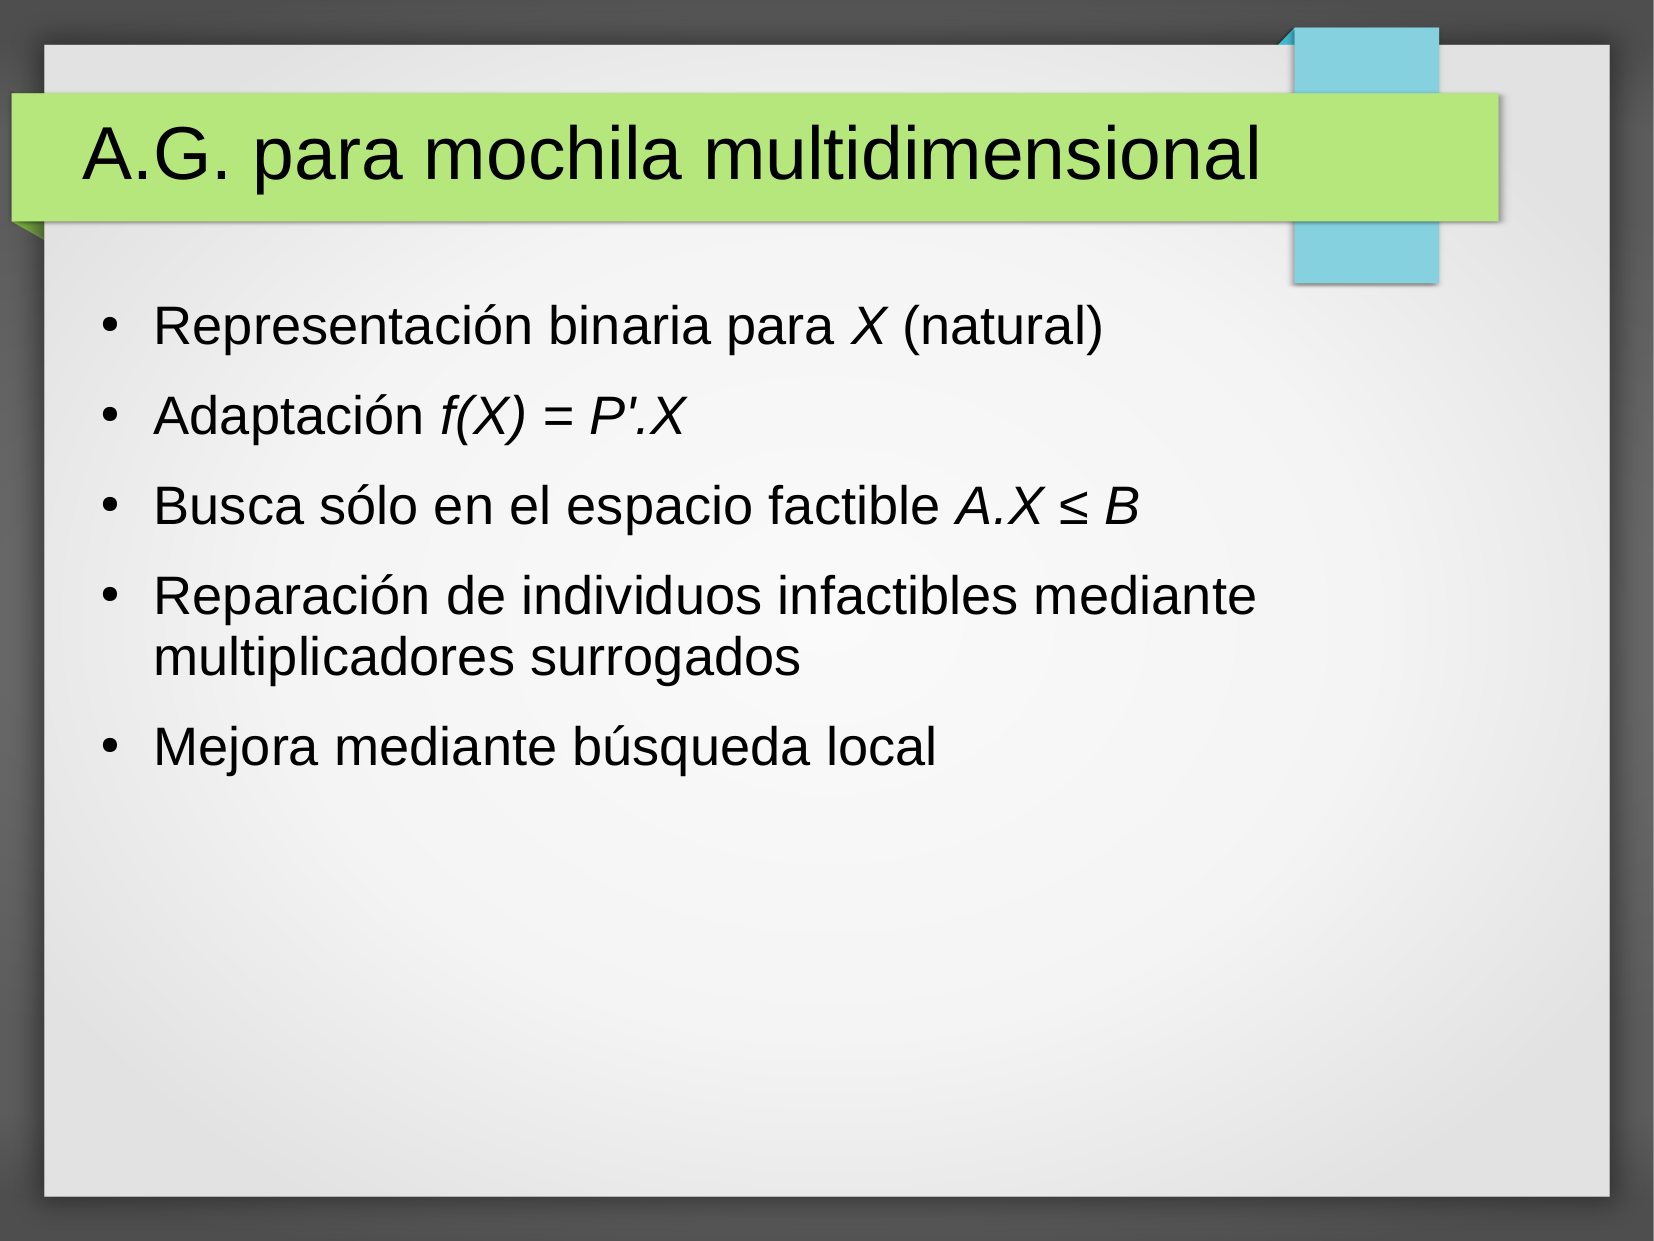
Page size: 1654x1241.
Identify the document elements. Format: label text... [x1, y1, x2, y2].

list Representación binaria para X (natural) Adaptación f(X) = P'.X Busca sólo en el espacio factible A.X ≤ B Reparación de individuos infactibles mediante multiplicadores surrogados Mejora mediante búsqueda local [82, 295, 1571, 1015]
title A.G. para mochila multidimensional [82, 94, 1264, 213]
picture [0, 0, 1654, 1241]
